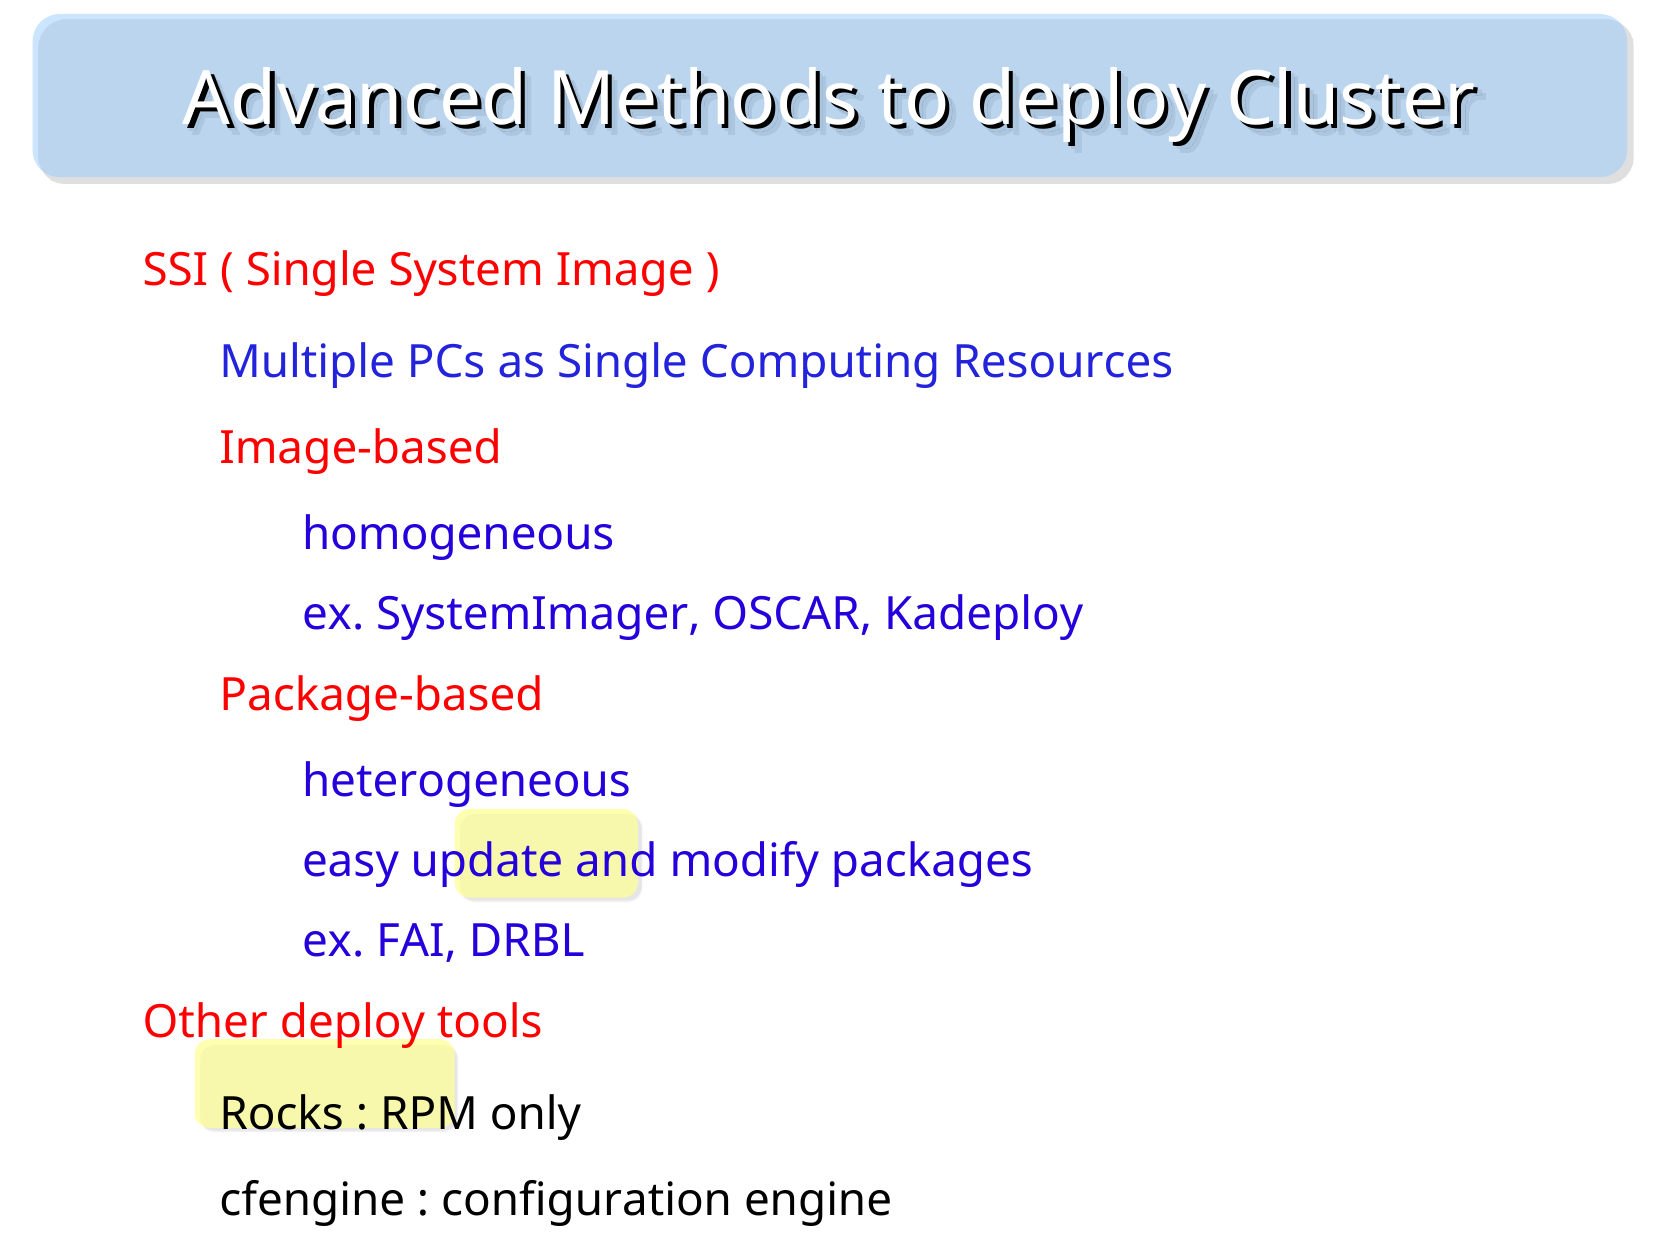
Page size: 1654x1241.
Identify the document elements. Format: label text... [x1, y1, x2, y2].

list SSI ( Single System Image ) Multiple PCs as Single Computing Resources Image-based homogeneous ex. SystemImager, OSCAR, Kadeploy Package-based heterogeneous easy update and modify packages ex. FAI, DRBL Other deploy tools Rocks : RPM only cfengine : configuration engine [124, 236, 1542, 1182]
text_box Advanced Methods to deploy Cluster [32, 13, 1628, 178]
